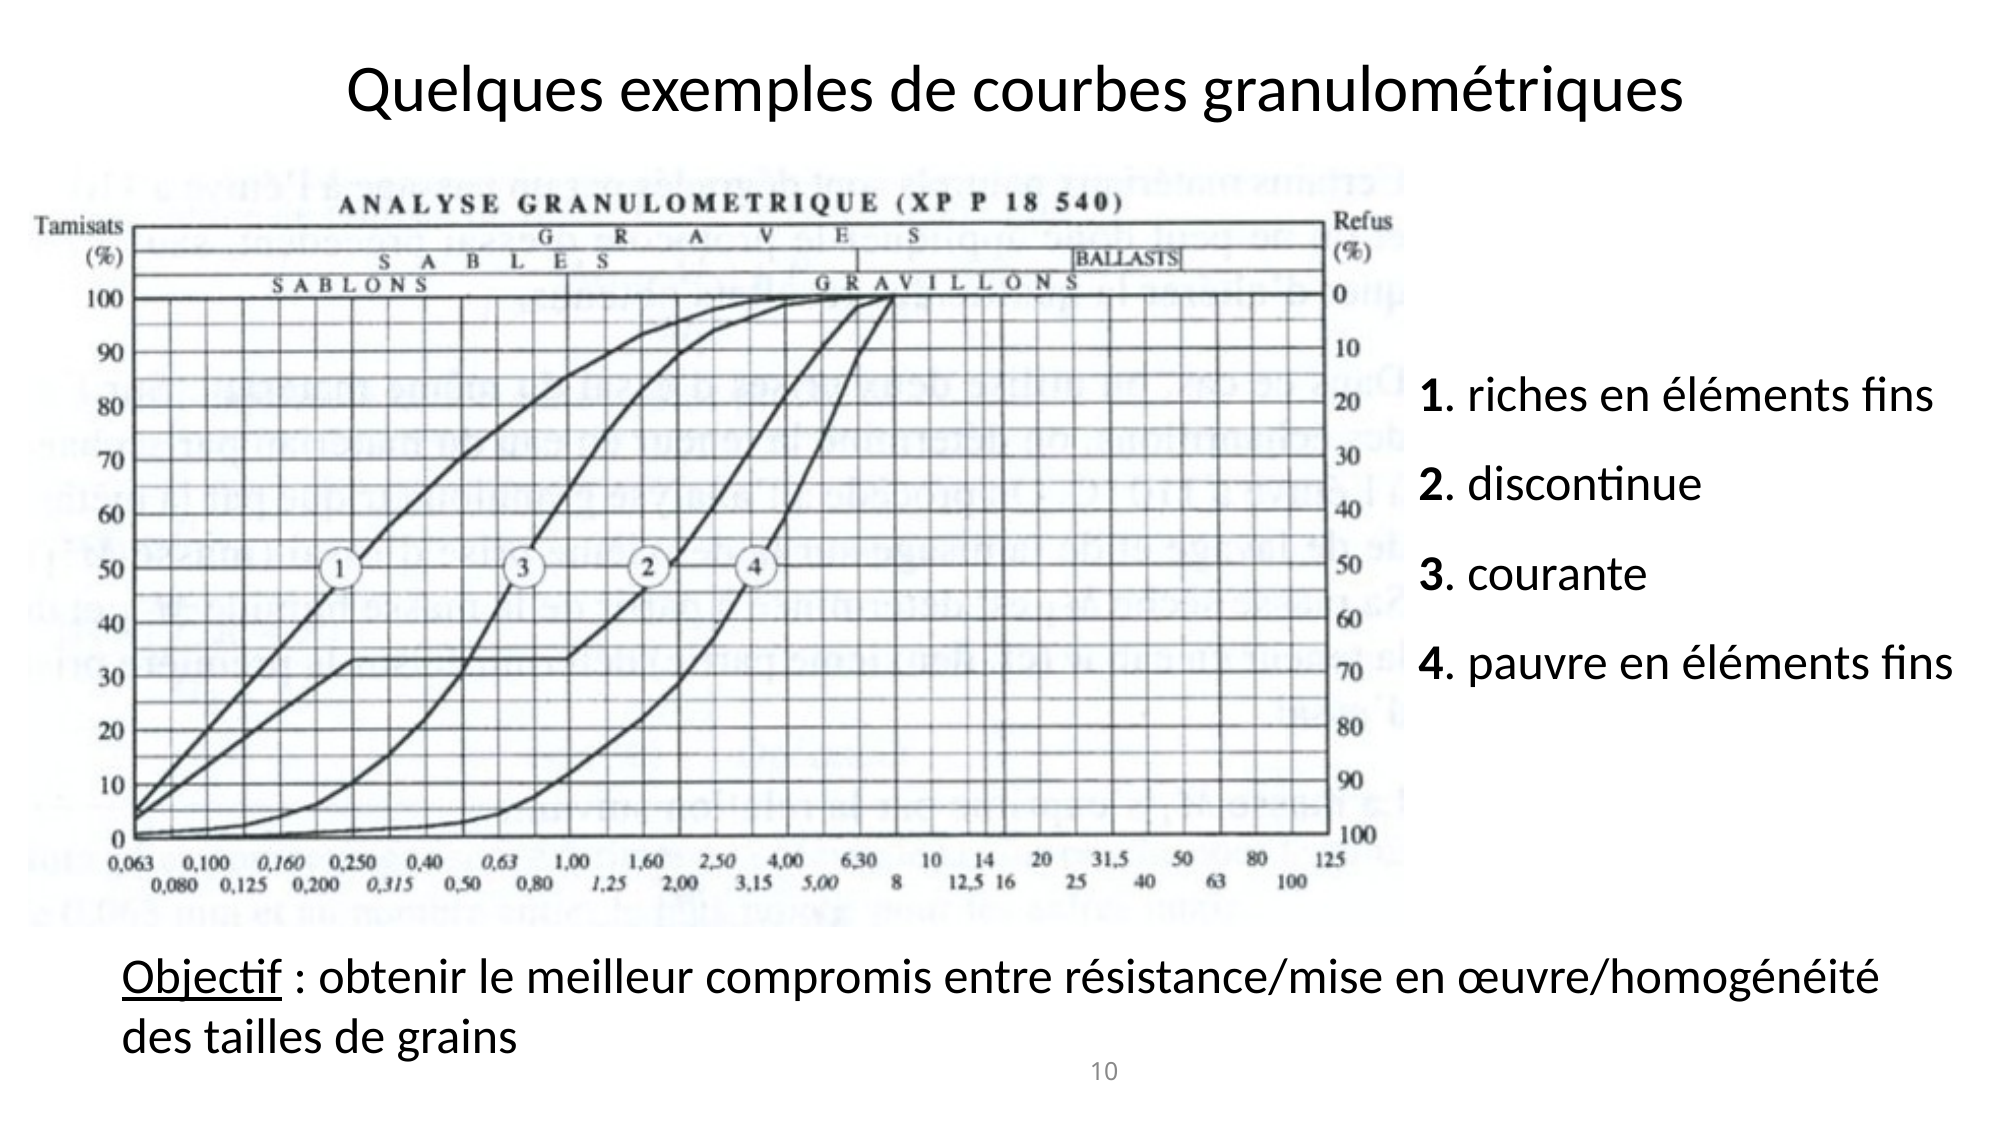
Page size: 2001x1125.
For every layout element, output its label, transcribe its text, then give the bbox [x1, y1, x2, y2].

text_box Quelques exemples de courbes granulométriques [331, 37, 1707, 133]
text_box [1074, 1042, 1426, 1103]
text_box 1. riches en éléments fins 2. discontinue 3. courante 4. pauvre en éléments fins [1403, 354, 1985, 703]
text_box Objectif : obtenir le meilleur compromis entre résistance/mise en œuvre/homogénéité des tailles de grains [106, 936, 1932, 1073]
picture [28, 161, 1404, 927]
